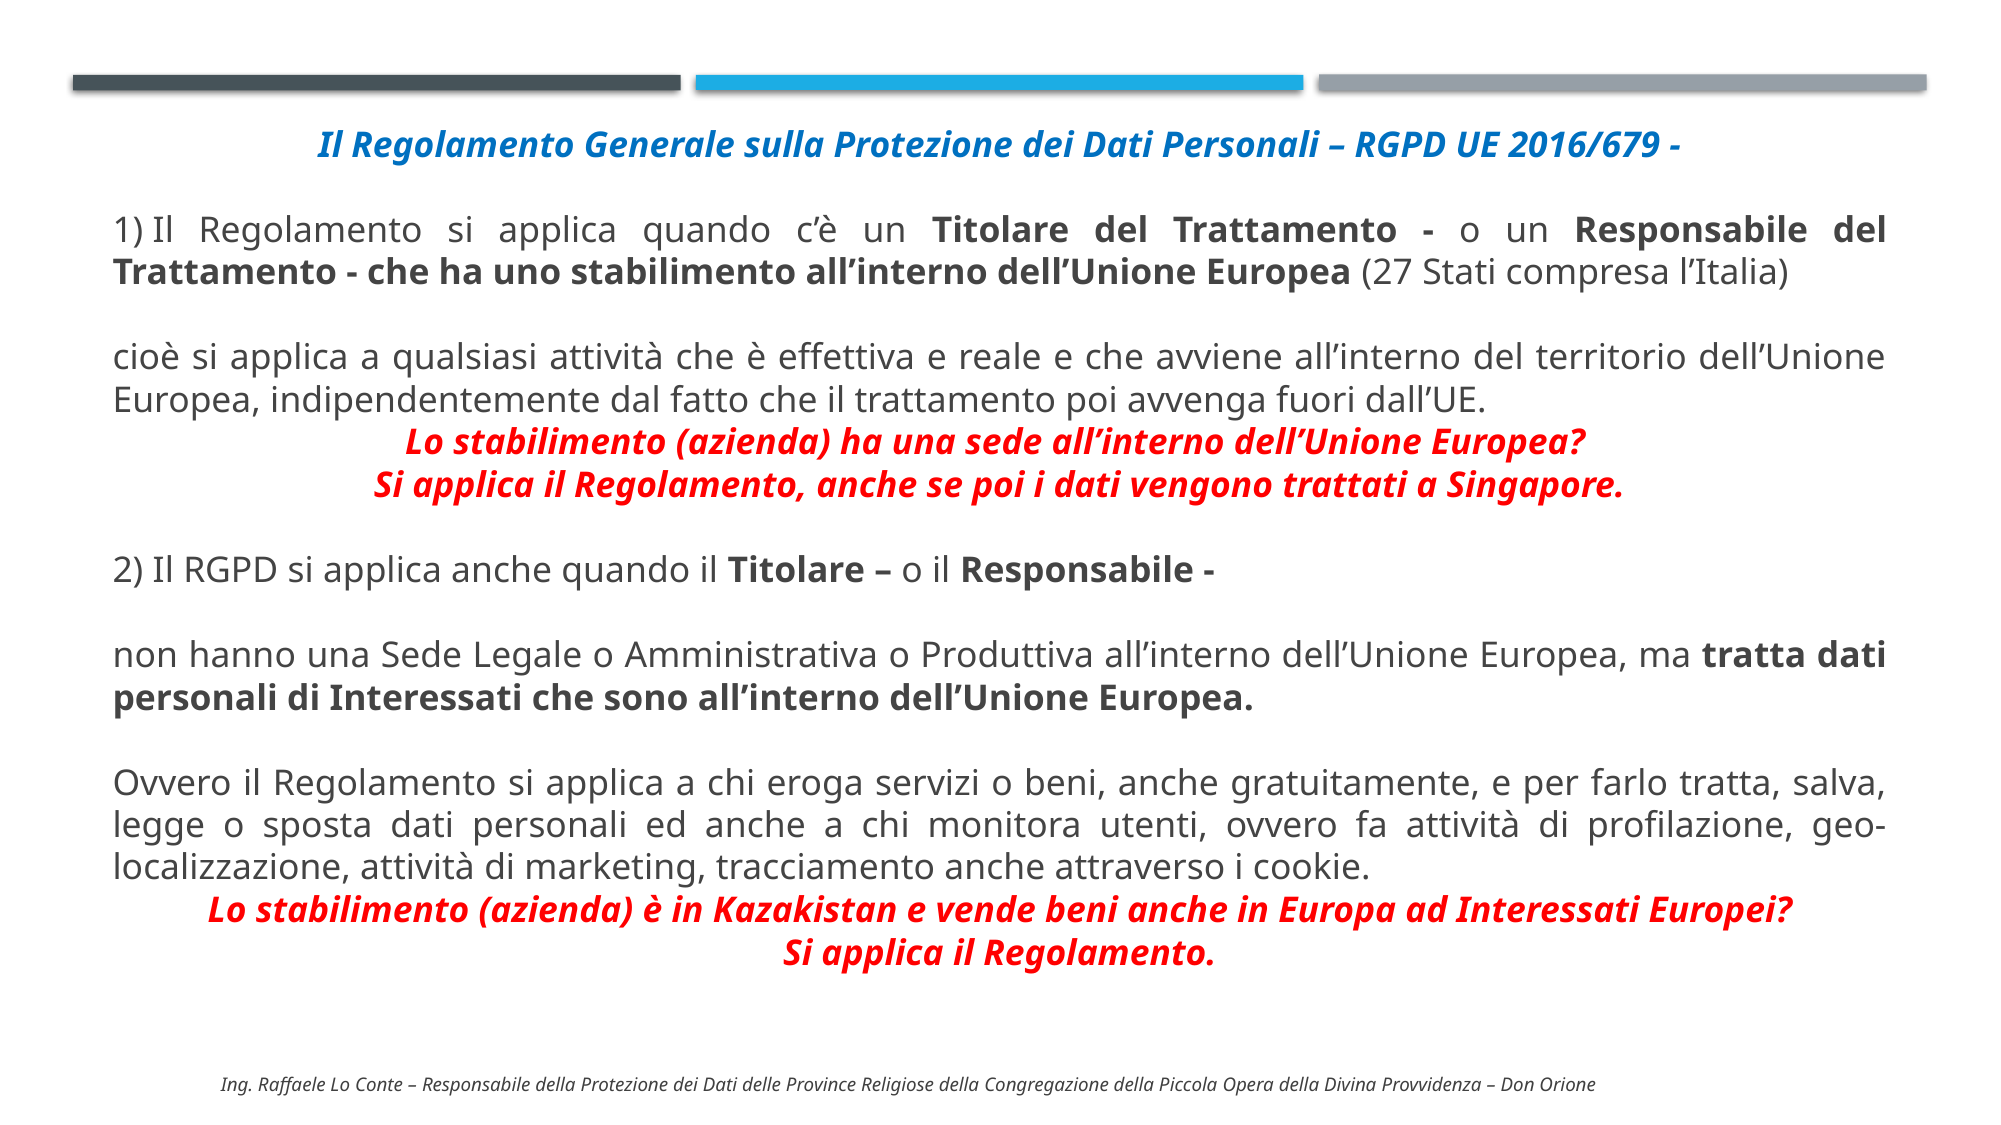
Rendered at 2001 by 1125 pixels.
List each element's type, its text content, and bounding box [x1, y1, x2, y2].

slide_number Ing. Raffaele Lo Conte – Responsabile della Protezione dei Dati delle Province Religiose della Congregazione della Piccola Opera della Divina Provvidenza – Don Orione [100, 1053, 1715, 1114]
text_box Il Regolamento Generale sulla Protezione dei Dati Personali – RGPD UE 2016/679 - 1) Il Regolamento si applica quando c’è un Titolare del Trattamento - o un Responsabile del Trattamento - che ha uno stabilimento all’interno dell’Unione Europea (27 Stati compresa l’Italia) cioè si applica a qualsiasi attività che è effettiva e reale e che avviene all’interno del territorio dell’Unione Europea, indipendentemente dal fatto che il trattamento poi avvenga fuori dall’UE. Lo stabilimento (azienda) ha una sede all’interno dell’Unione Europea? Si applica il Regolamento, anche se poi i dati vengono trattati a Singapore. 2) Il RGPD si applica anche quando il Titolare – o il Responsabile - non hanno una Sede Legale o Amministrativa o Produttiva all’interno dell’Unione Europea, ma tratta dati personali di Interessati che sono all’interno dell’Unione Europea. Ovvero il Regolamento si applica a chi eroga servizi o beni, anche gratuitamente, e per farlo tratta, salva, legge o sposta dati personali ed anche a chi monitora utenti, ovvero fa attività di profilazione, geo-localizzazione, attività di marketing, tracciamento anche attraverso i cookie. Lo stabilimento (azienda) è in Kazakistan e vende beni anche in Europa ad Interessati Europei? Si applica il Regolamento. [97, 114, 1903, 980]
